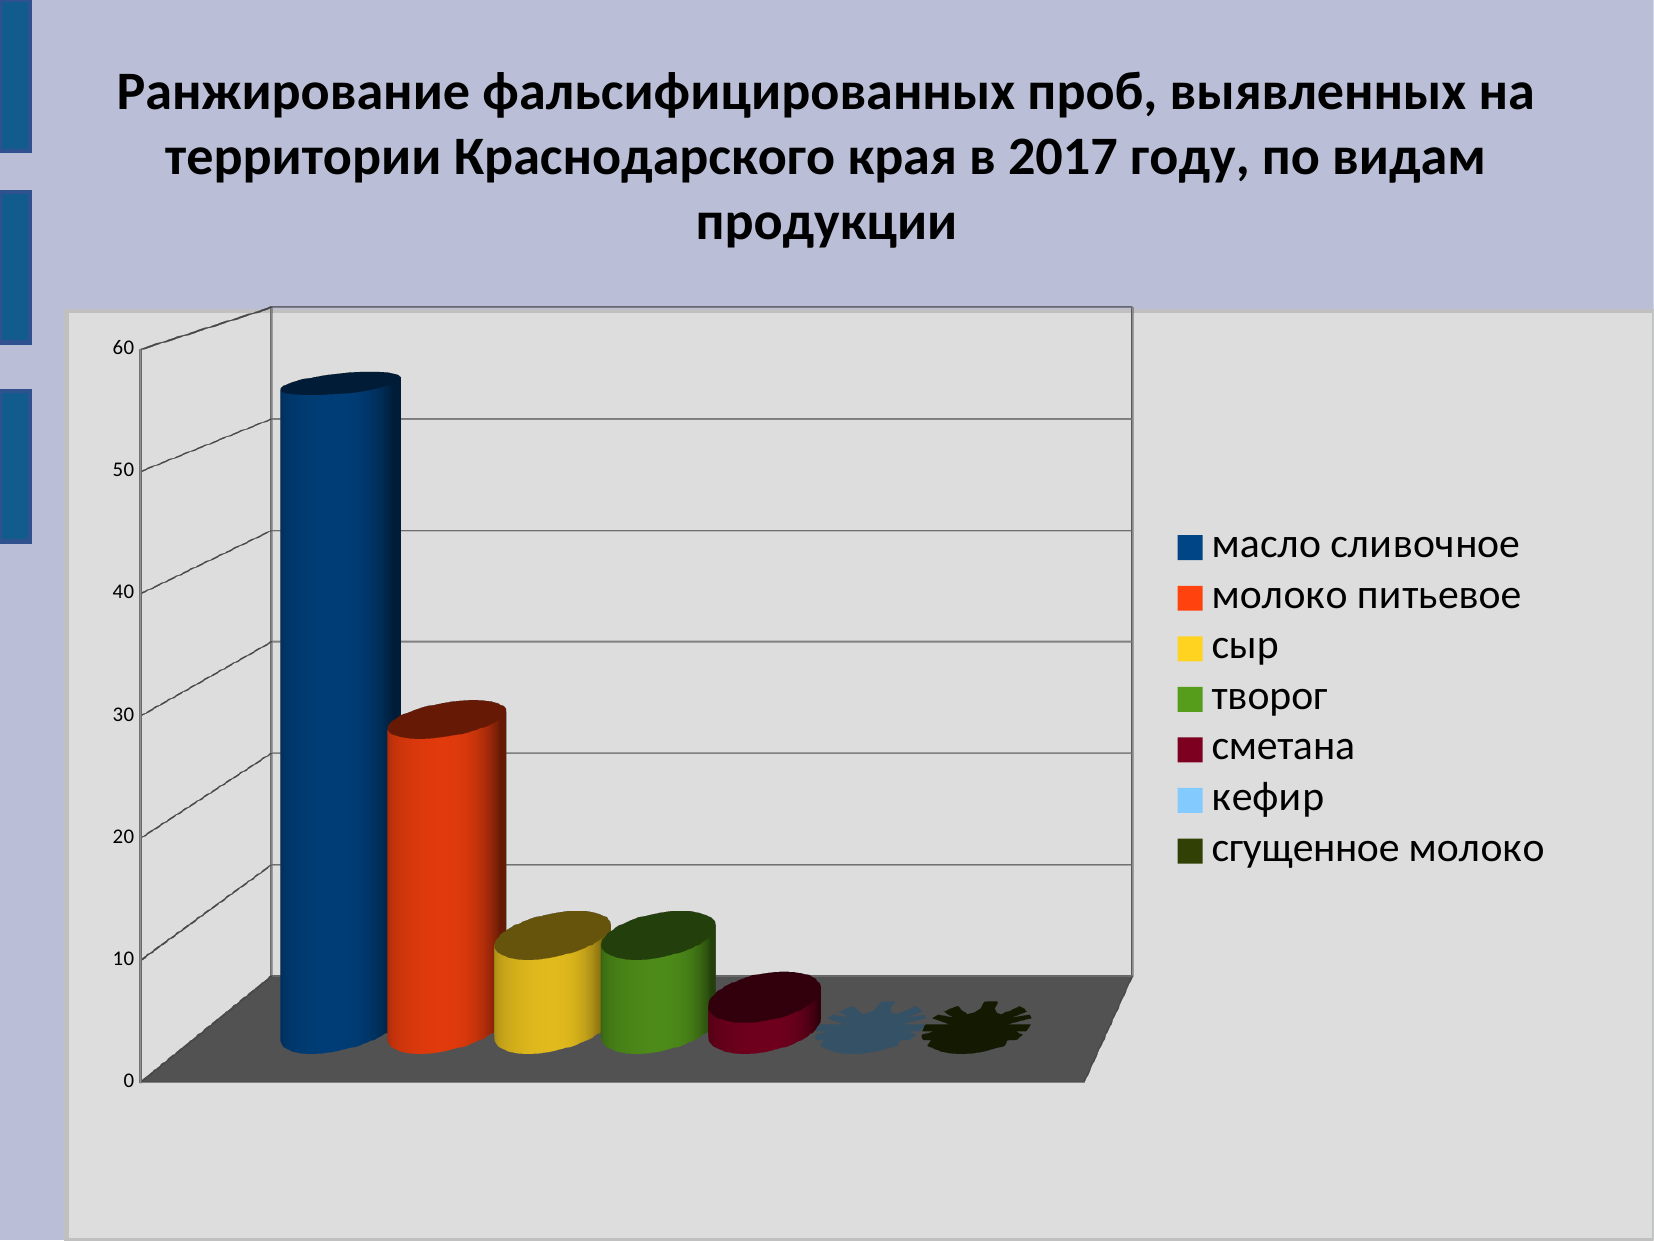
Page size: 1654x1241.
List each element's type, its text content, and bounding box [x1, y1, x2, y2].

title Ранжирование фальсифицированных проб, выявленных на территории Краснодарского края в 2017 году, по видам продукции [82, 49, 1571, 257]
chart [82, 290, 1571, 1109]
